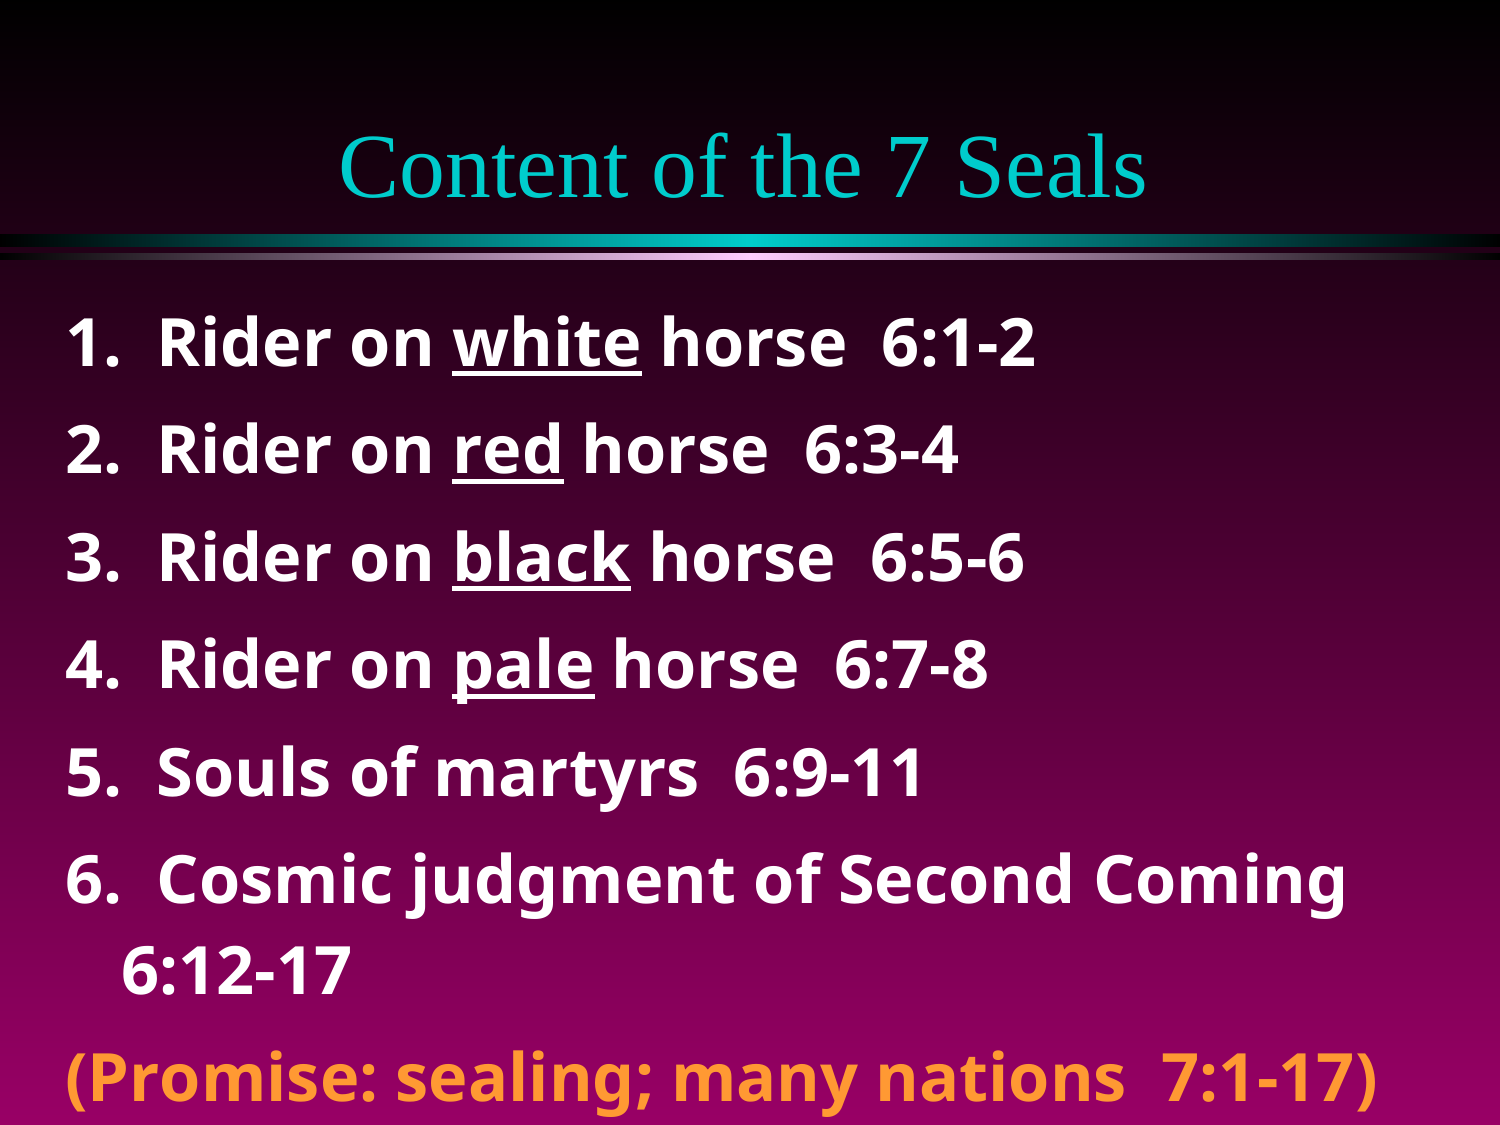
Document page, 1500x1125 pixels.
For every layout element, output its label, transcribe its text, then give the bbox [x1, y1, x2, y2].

list 1. Rider on white horse 6:1-2 2. Rider on red horse 6:3-4 3. Rider on black horse 6:5-6 4. Rider on pale horse 6:7-8 5. Souls of martyrs 6:9-11 6. Cosmic judgment of Second Coming 6:12-17 (Promise: sealing; many nations 7:1-17) 7. Introducing God 8:1 [49, 287, 1500, 1125]
title Content of the 7 Seals [99, 37, 1388, 225]
